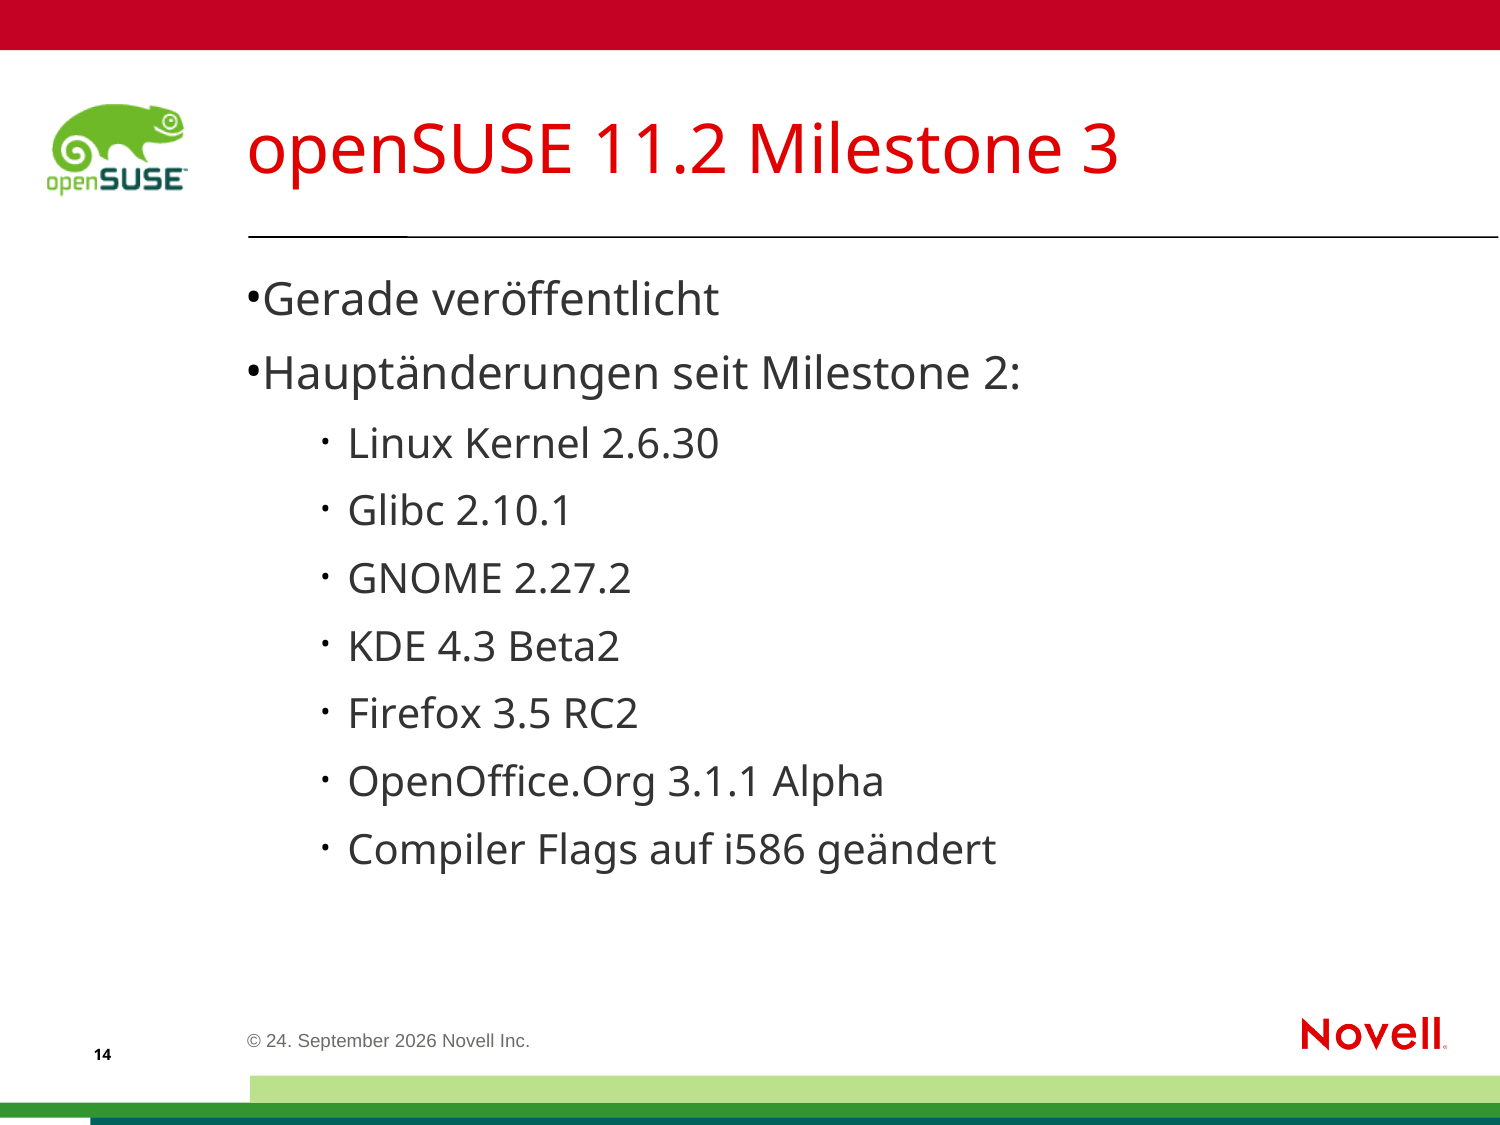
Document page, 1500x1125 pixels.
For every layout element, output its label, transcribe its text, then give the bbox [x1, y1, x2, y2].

picture [47, 104, 188, 197]
picture [1295, 1011, 1453, 1056]
list Gerade veröffentlicht Hauptänderungen seit Milestone 2: Linux Kernel 2.6.30 Glibc 2.10.1 GNOME 2.27.2 KDE 4.3 Beta2 Firefox 3.5 RC2 OpenOffice.Org 3.1.1 Alpha Compiler Flags auf i586 geändert [245, 267, 1458, 1010]
title openSUSE 11.2 Milestone 3 [246, 68, 1409, 231]
